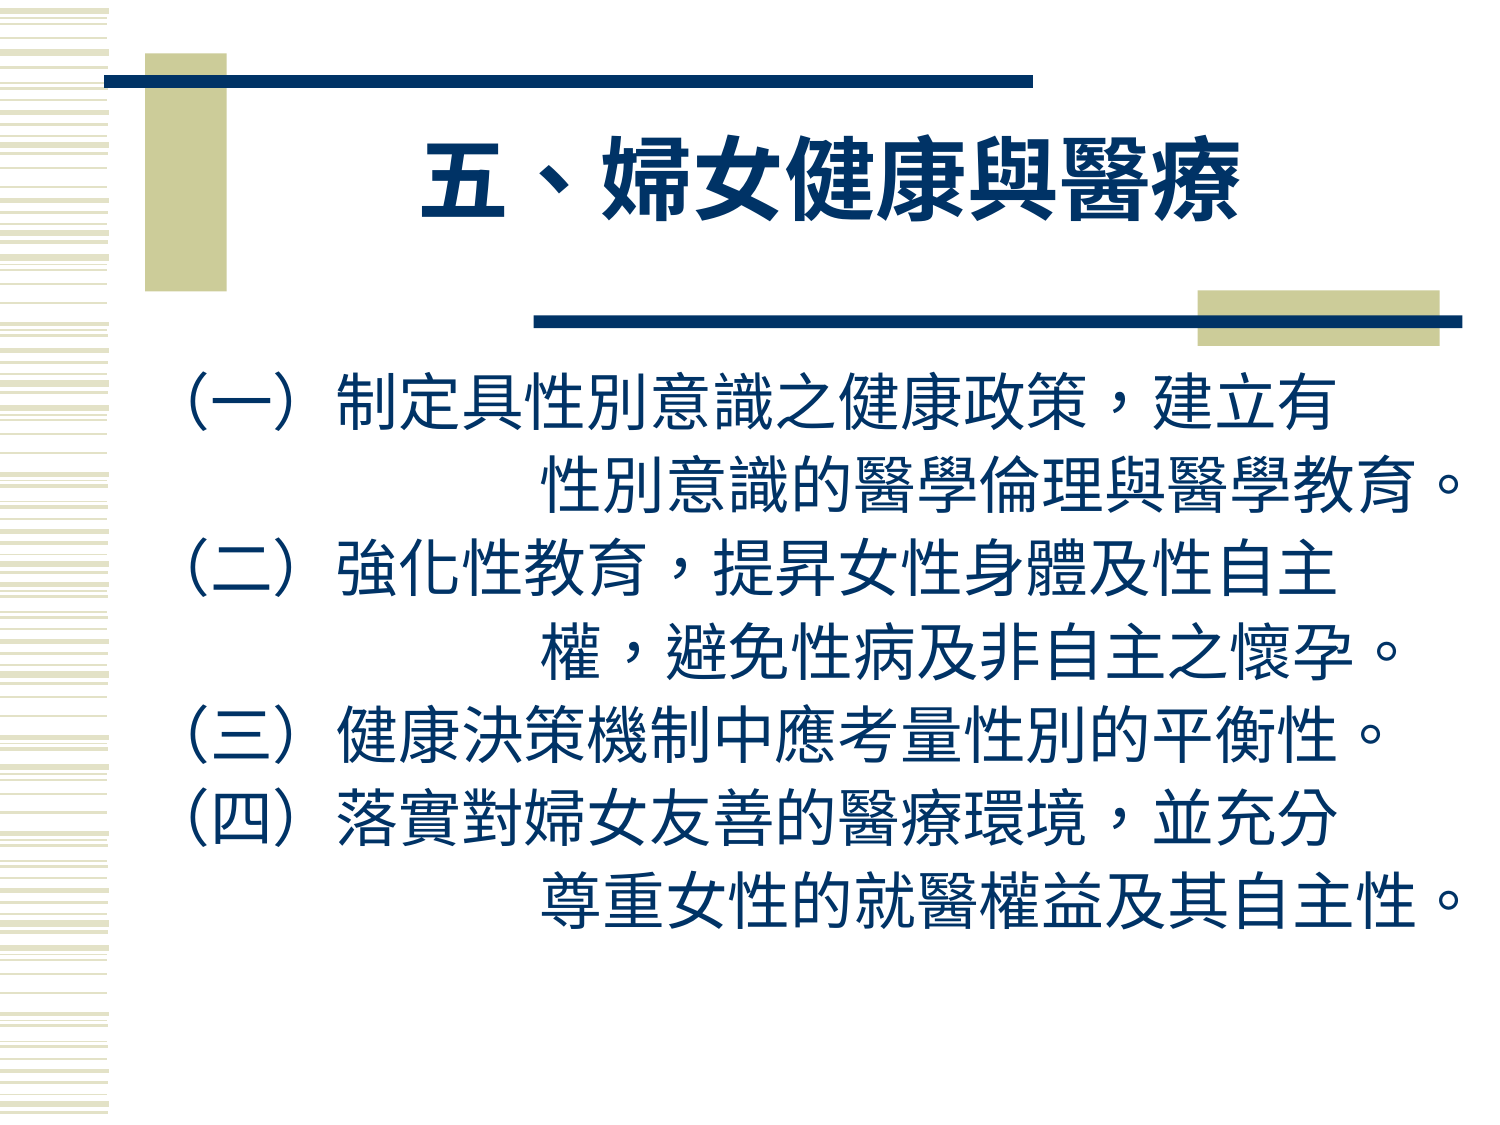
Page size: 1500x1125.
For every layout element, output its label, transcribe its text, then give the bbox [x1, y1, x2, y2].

title 五、婦女健康與醫療 [225, 99, 1436, 288]
list （一）制定具性別意識之健康政策，建立有 性別意識的醫學倫理與醫學教育。 （二）強化性教育，提昇女性身體及性自主 權，避免性病及非自主之懷孕。 （三）健康決策機制中應考量性別的平衡性。 （四）落實對婦女友善的醫療環境，並充分 尊重女性的就醫權益及其自主性。 [132, 363, 1439, 1000]
